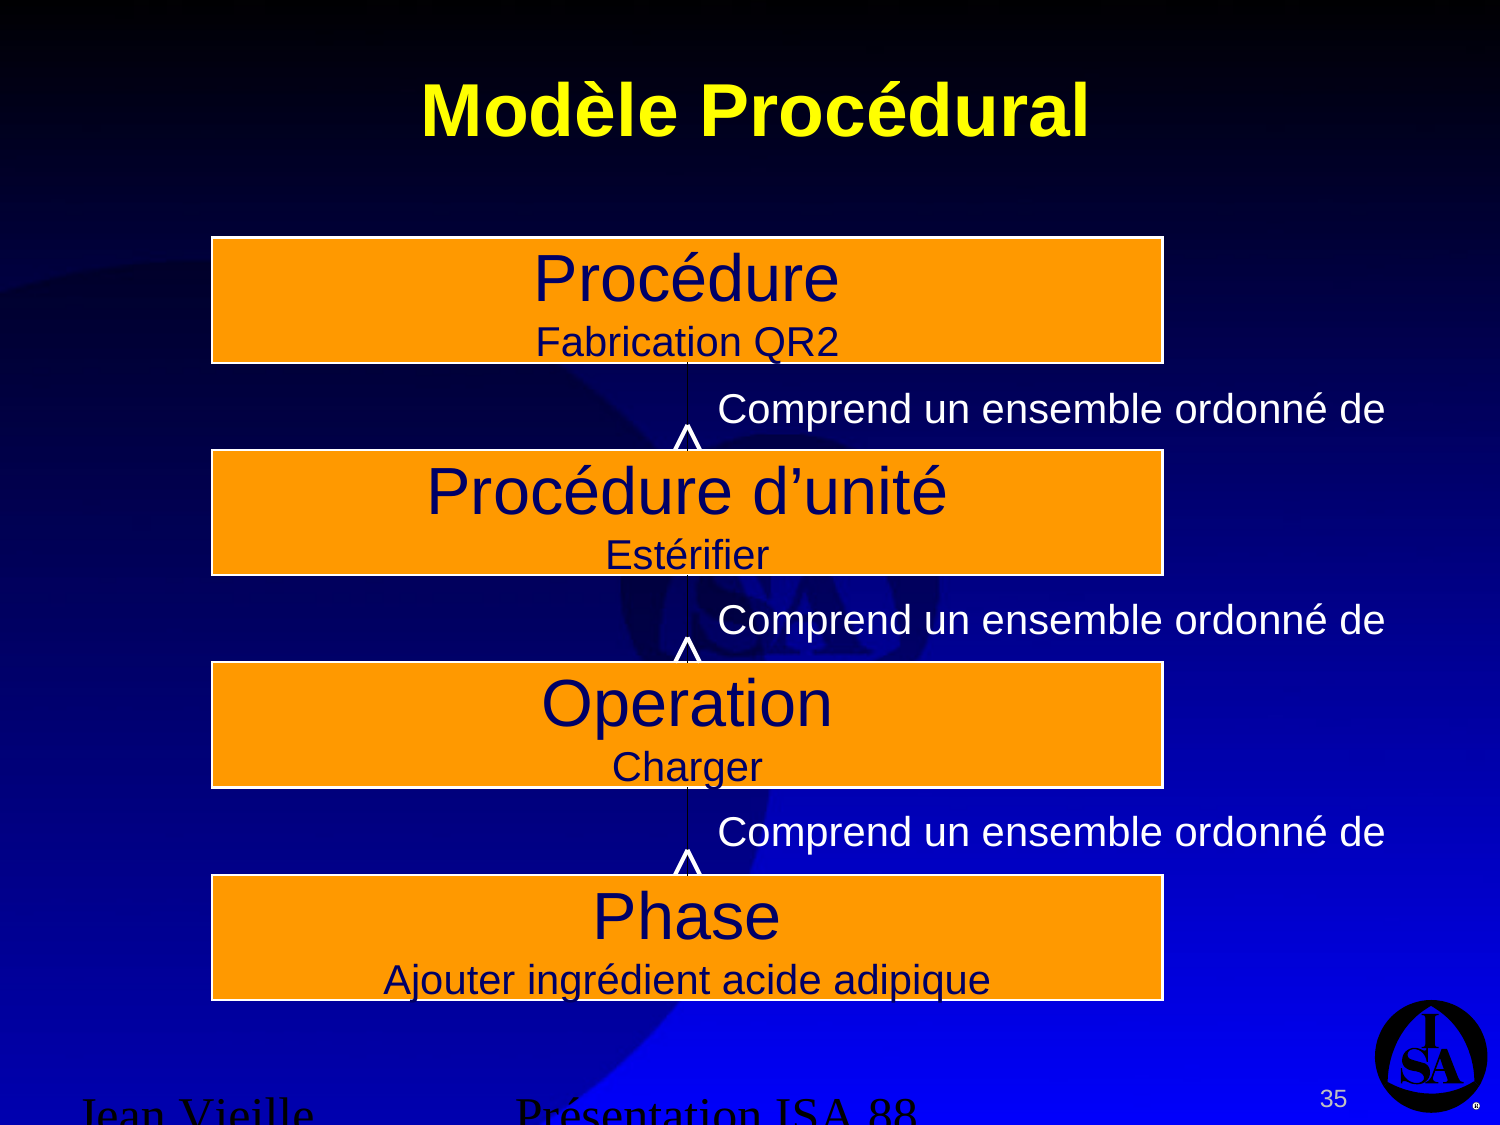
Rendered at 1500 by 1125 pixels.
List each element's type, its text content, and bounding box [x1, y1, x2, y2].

picture [234, 1110, 244, 1118]
text_box Comprend un ensemble ordonné de [702, 797, 1402, 863]
picture [668, 1120, 677, 1125]
text_box Operation Charger [212, 662, 1163, 788]
picture [898, 1116, 911, 1125]
picture [745, 1111, 754, 1125]
picture [718, 1110, 731, 1125]
picture [102, 1110, 112, 1118]
picture [899, 1101, 910, 1114]
picture [873, 1116, 886, 1125]
text_box Procédure d’unité Estérifier [212, 449, 1163, 576]
picture [828, 1121, 843, 1125]
picture [607, 1110, 617, 1118]
text_box Procédure Fabrication QR2 [212, 237, 1163, 363]
picture [830, 1103, 841, 1118]
picture [0, 0, 1500, 1125]
text_box Comprend un ensemble ordonné de [702, 585, 1402, 651]
text_box Comprend un ensemble ordonné de [702, 375, 1402, 440]
picture [298, 1110, 308, 1118]
text_box Phase Ajouter ingrédient acide adipique [212, 875, 1163, 1001]
picture [874, 1101, 885, 1114]
title Modèle Procédural [75, 12, 1438, 201]
picture [565, 1110, 575, 1118]
picture [524, 1101, 535, 1117]
picture [124, 1120, 133, 1125]
picture [148, 1111, 157, 1125]
picture [631, 1111, 640, 1125]
